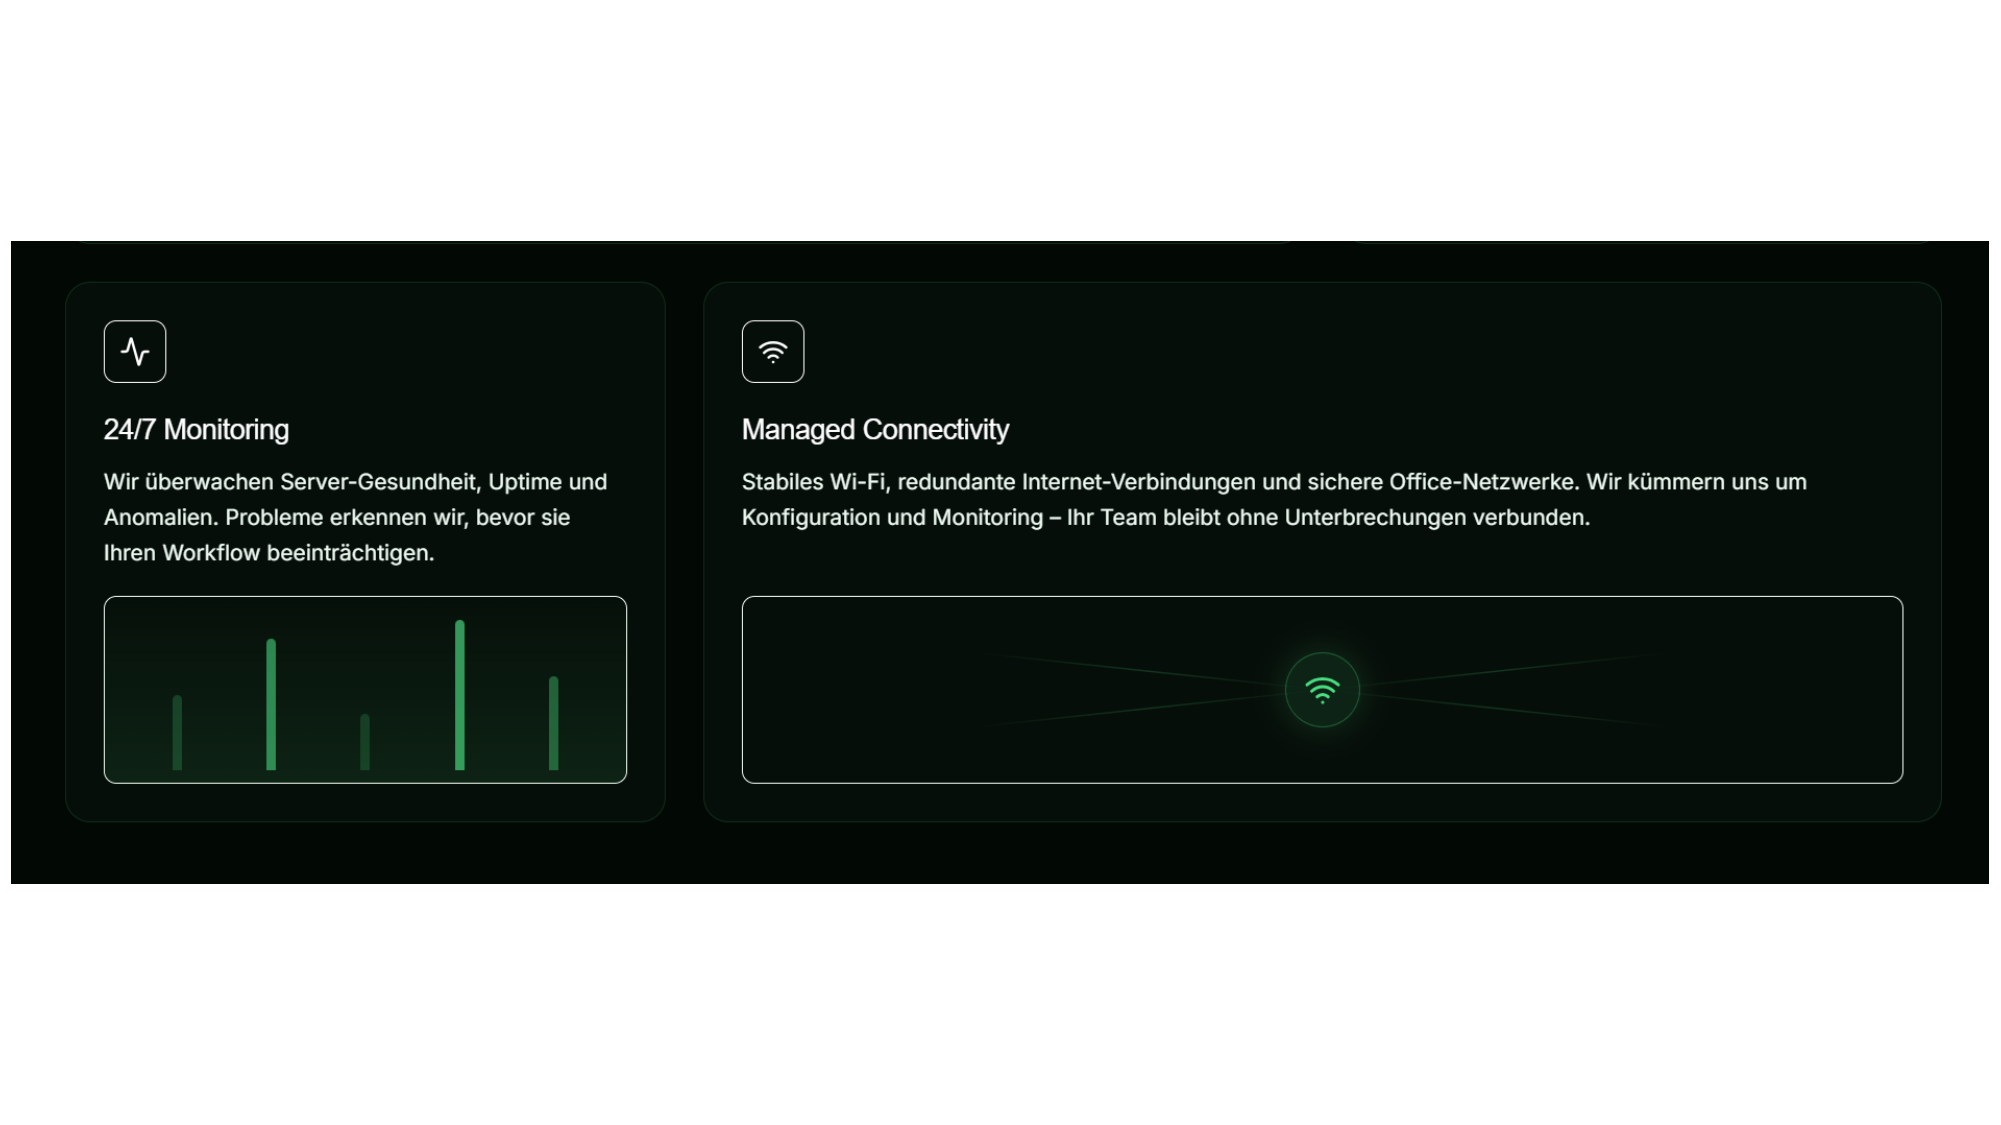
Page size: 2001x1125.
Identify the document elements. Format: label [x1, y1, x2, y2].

picture [11, 241, 1989, 884]
